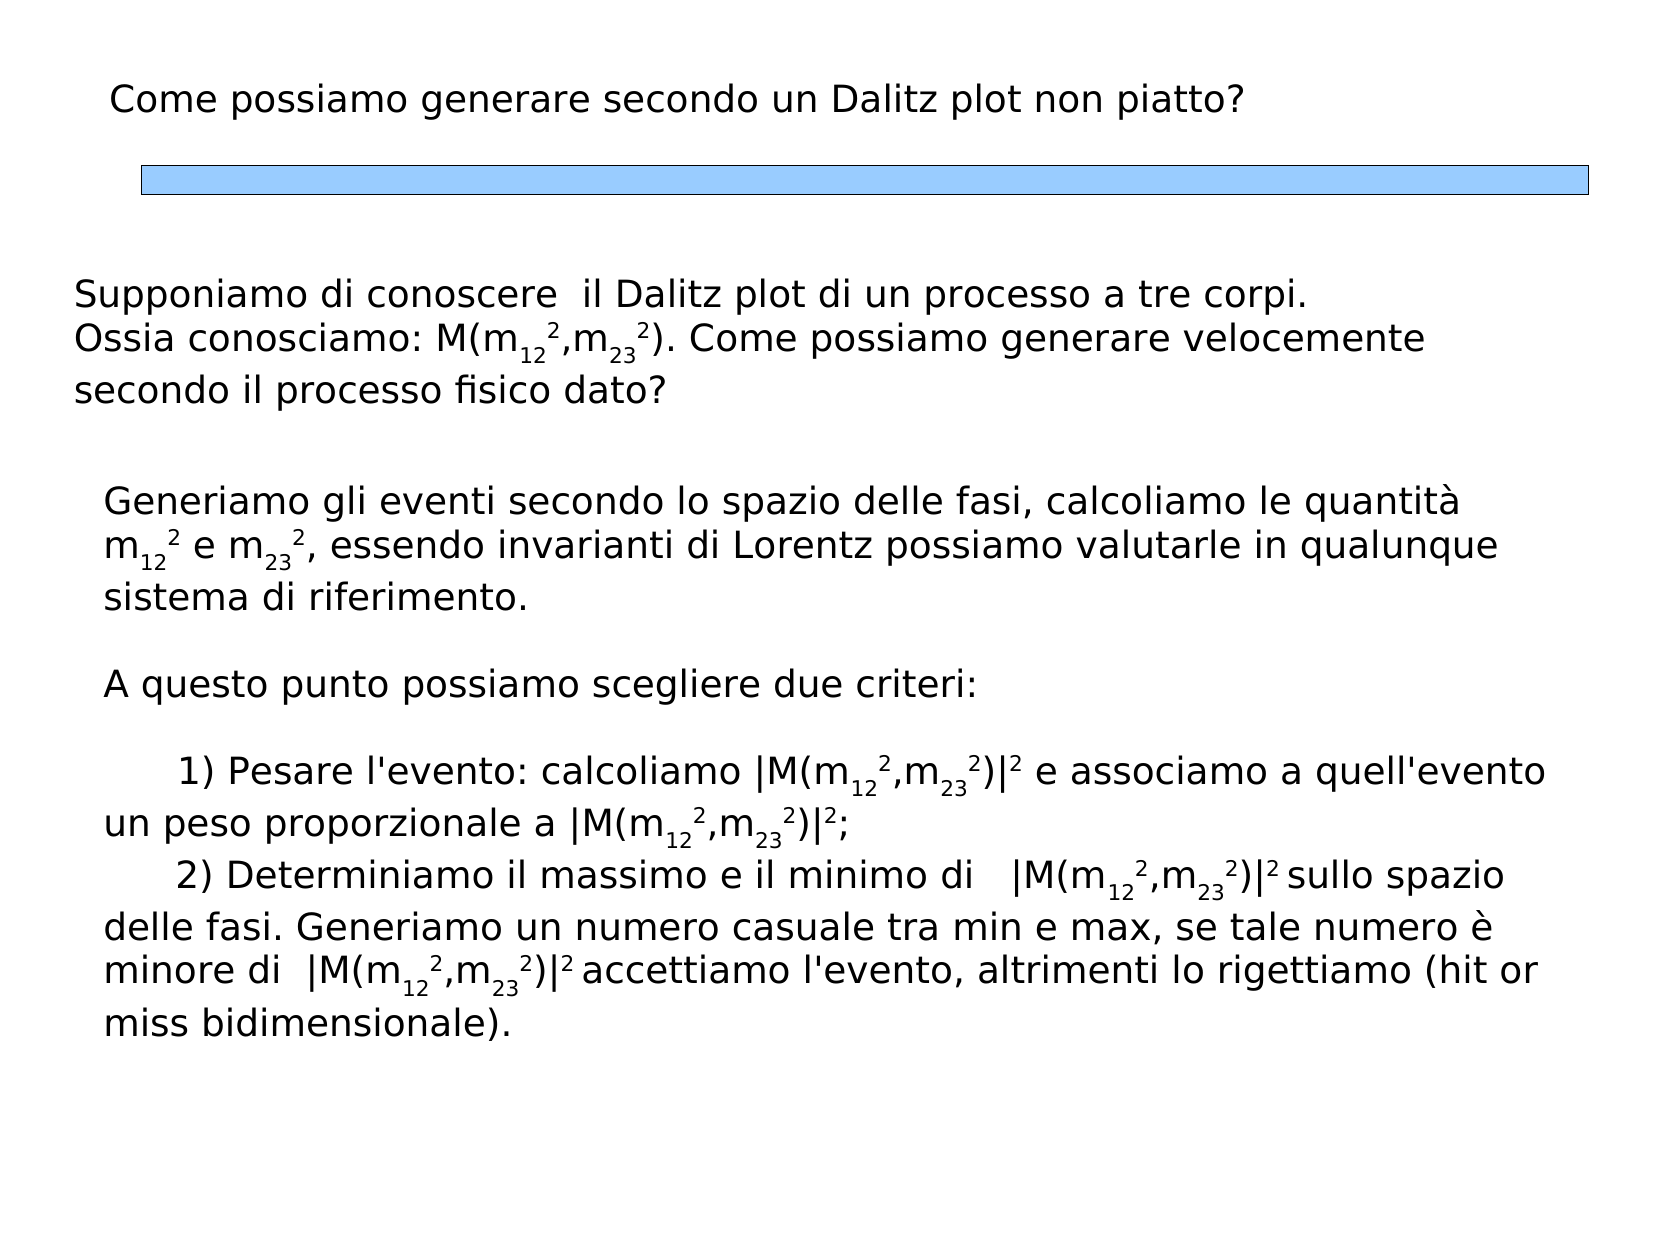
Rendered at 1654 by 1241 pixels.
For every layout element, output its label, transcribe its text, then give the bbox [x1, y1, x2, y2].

text_box Come possiamo generare secondo un Dalitz plot non piatto? [94, 70, 1365, 130]
text_box Supponiamo di conoscere il Dalitz plot di un processo a tre corpi. Ossia conosciamo: M(m122,m232). Come possiamo generare velocemente secondo il processo fisico dato? [59, 265, 1595, 420]
text_box Generiamo gli eventi secondo lo spazio delle fasi, calcoliamo le quantità m122 e m232, essendo invarianti di Lorentz possiamo valutarle in qualunque sistema di riferimento. A questo punto possiamo scegliere due criteri: 1) Pesare l'evento: calcoliamo |M(m122,m232)|2 e associamo a quell'evento un peso proporzionale a |M(m122,m232)|2; 2) Determiniamo il massimo e il minimo di |M(m122,m232)|2 sullo spazio delle fasi. Generiamo un numero casuale tra min e max, se tale numero è minore di |M(m122,m232)|2 accettiamo l'evento, altrimenti lo rigettiamo (hit or miss bidimensionale). [88, 472, 1565, 1053]
